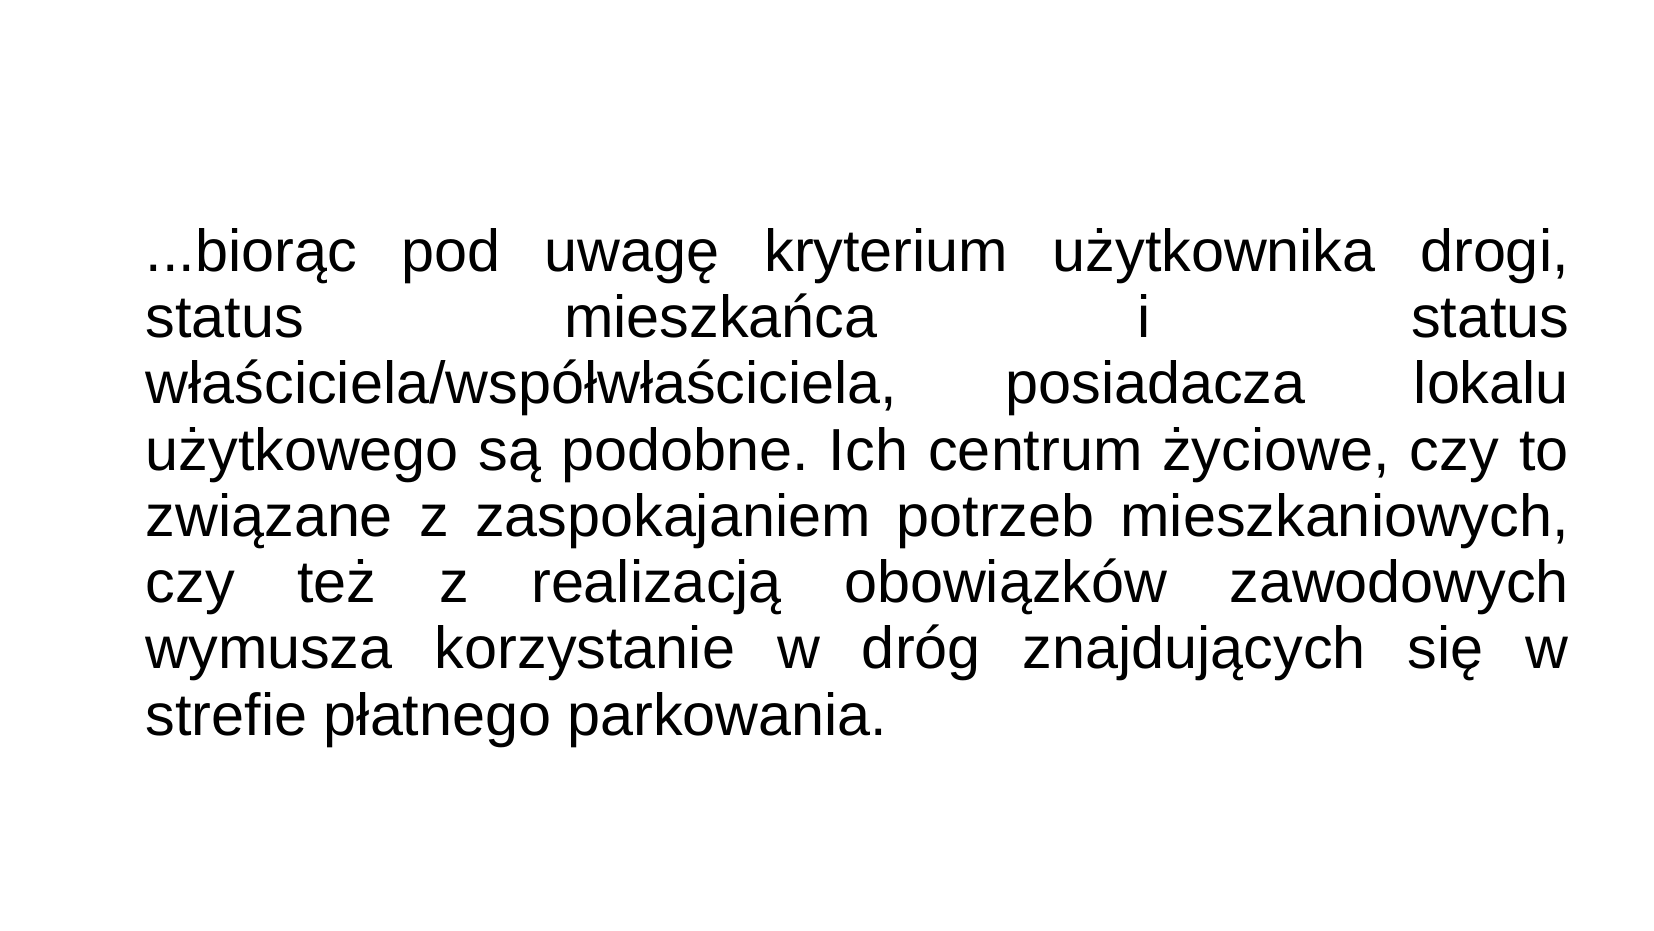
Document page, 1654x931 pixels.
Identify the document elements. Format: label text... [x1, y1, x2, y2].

list ...biorąc pod uwagę kryterium użytkownika drogi, status mieszkańca i status właściciela/współwłaściciela, posiadacza lokalu użytkowego są podobne. Ich centrum życiowe, czy to związane z zaspokajaniem potrzeb mieszkaniowych, czy też z realizacją obowiązków zawodowych wymusza korzystanie w dróg znajdujących się w strefie płatnego parkowania. [82, 217, 1571, 758]
